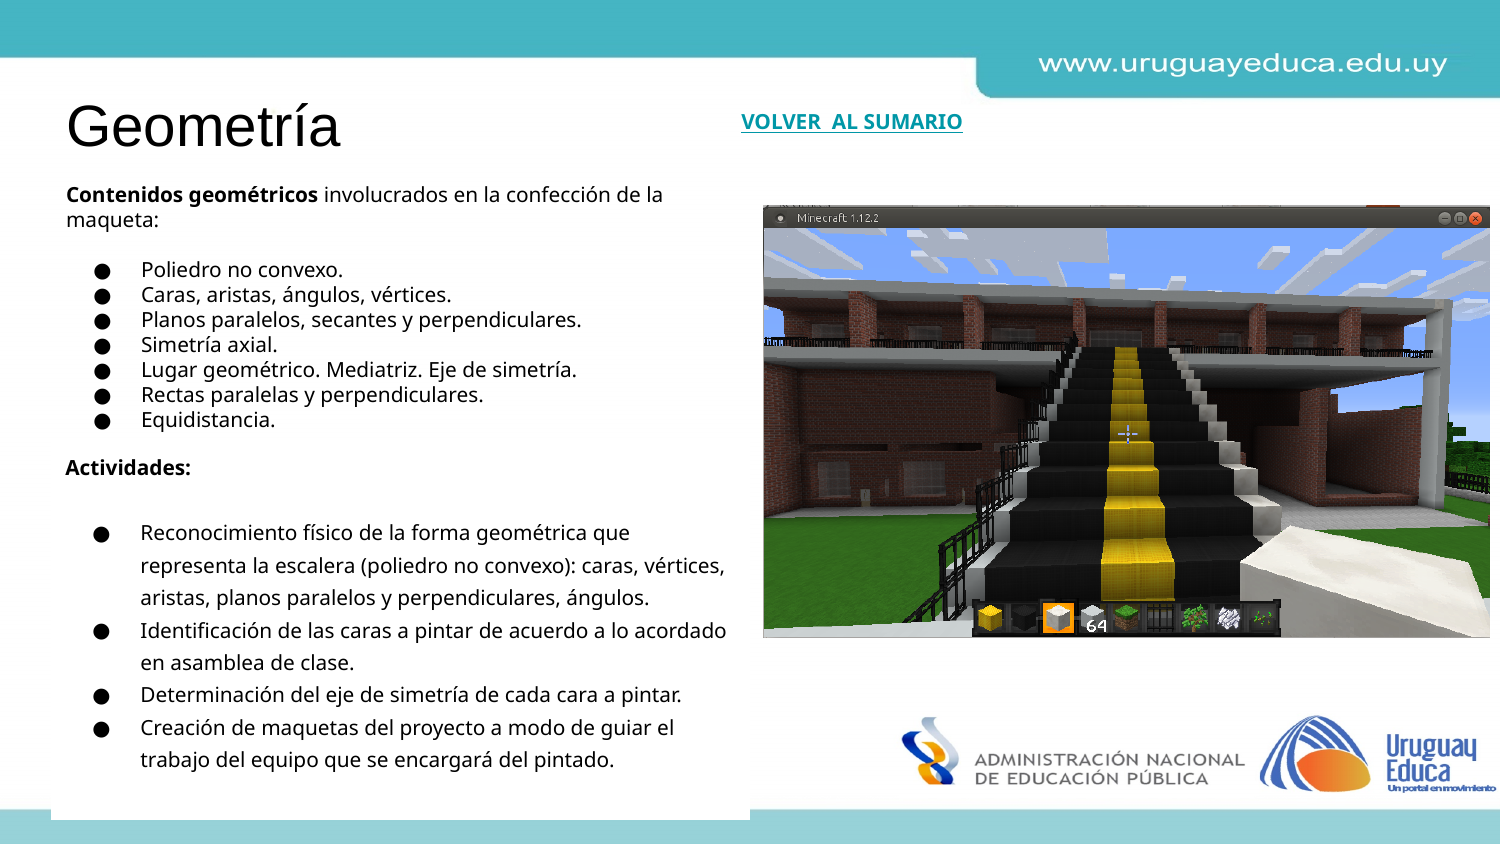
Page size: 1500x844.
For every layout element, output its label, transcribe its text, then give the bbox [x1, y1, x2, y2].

table_header Actividades: Reconocimiento físico de la forma geométrica que representa la escalera (poliedro no convexo): caras, vértices, aristas, planos paralelos y perpendiculares, ángulos. Identificación de las caras a pintar de acuerdo a lo acordado en asamblea de clase. Determinación del eje de simetría de cada cara a pintar. Creación de maquetas del proyecto a modo de guiar el trabajo del equipo que se encargará del pintado. [52, 442, 749, 819]
picture [0, 0, 1500, 844]
title Geometría [51, 72, 1449, 167]
list Contenidos geométricos involucrados en la confección de la maqueta: Poliedro no convexo. Caras, aristas, ángulos, vértices. Planos paralelos, secantes y perpendiculares. Simetría axial. Lugar geométrico. Mediatriz. Eje de simetría. Rectas paralelas y perpendiculares. Equidistancia. [51, 166, 750, 441]
text_box VOLVER AL SUMARIO [696, 89, 978, 151]
